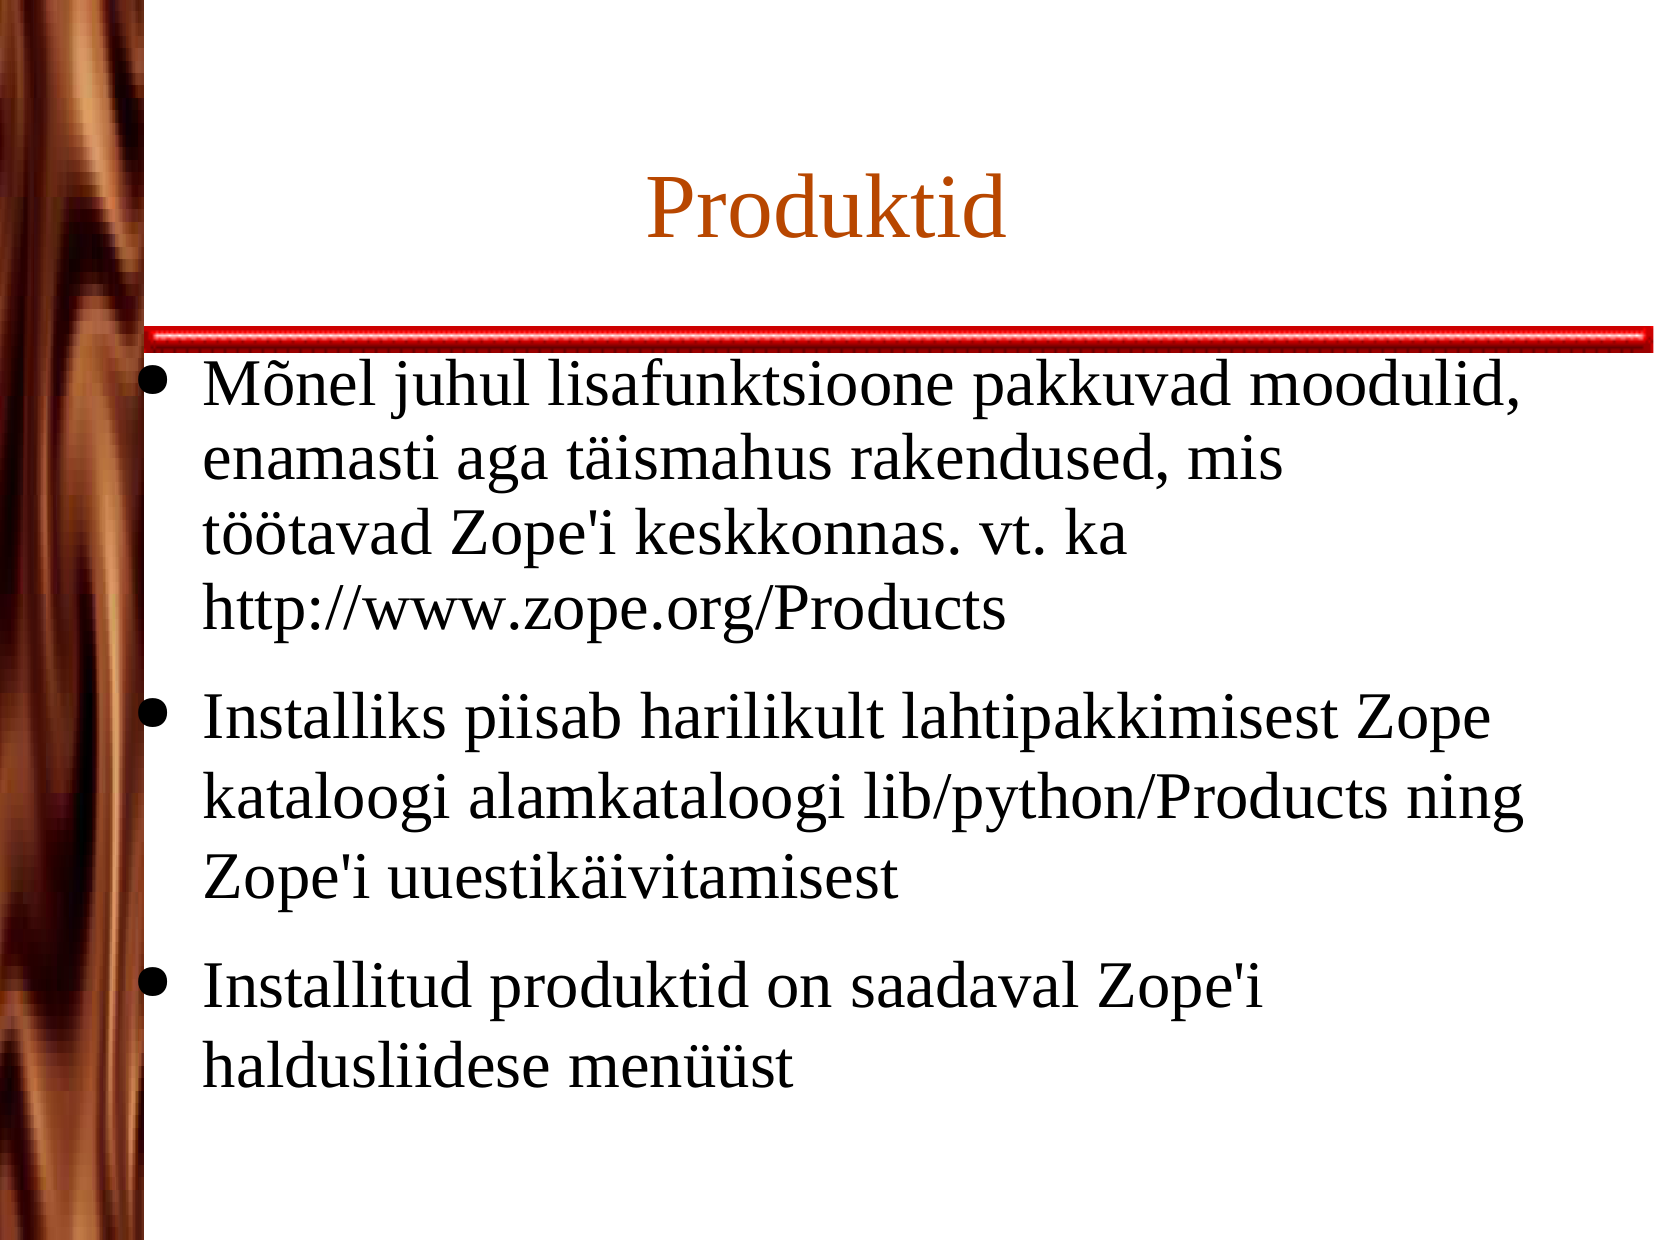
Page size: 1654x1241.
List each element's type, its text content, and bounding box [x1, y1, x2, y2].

list Mõnel juhul lisafunktsioone pakkuvad moodulid, enamasti aga täismahus rakendused, mis töötavad Zope'i keskkonnas. vt. ka http://www.zope.org/Products Installiks piisab harilikult lahtipakkimisest Zope kataloogi alamkataloogi lib/python/Products ning Zope'i uuestikäivitamisest Installitud produktid on saadaval Zope'i haldusliidese menüüst [121, 344, 1533, 1126]
picture [0, 0, 1654, 1240]
title Produktid [121, 100, 1533, 312]
